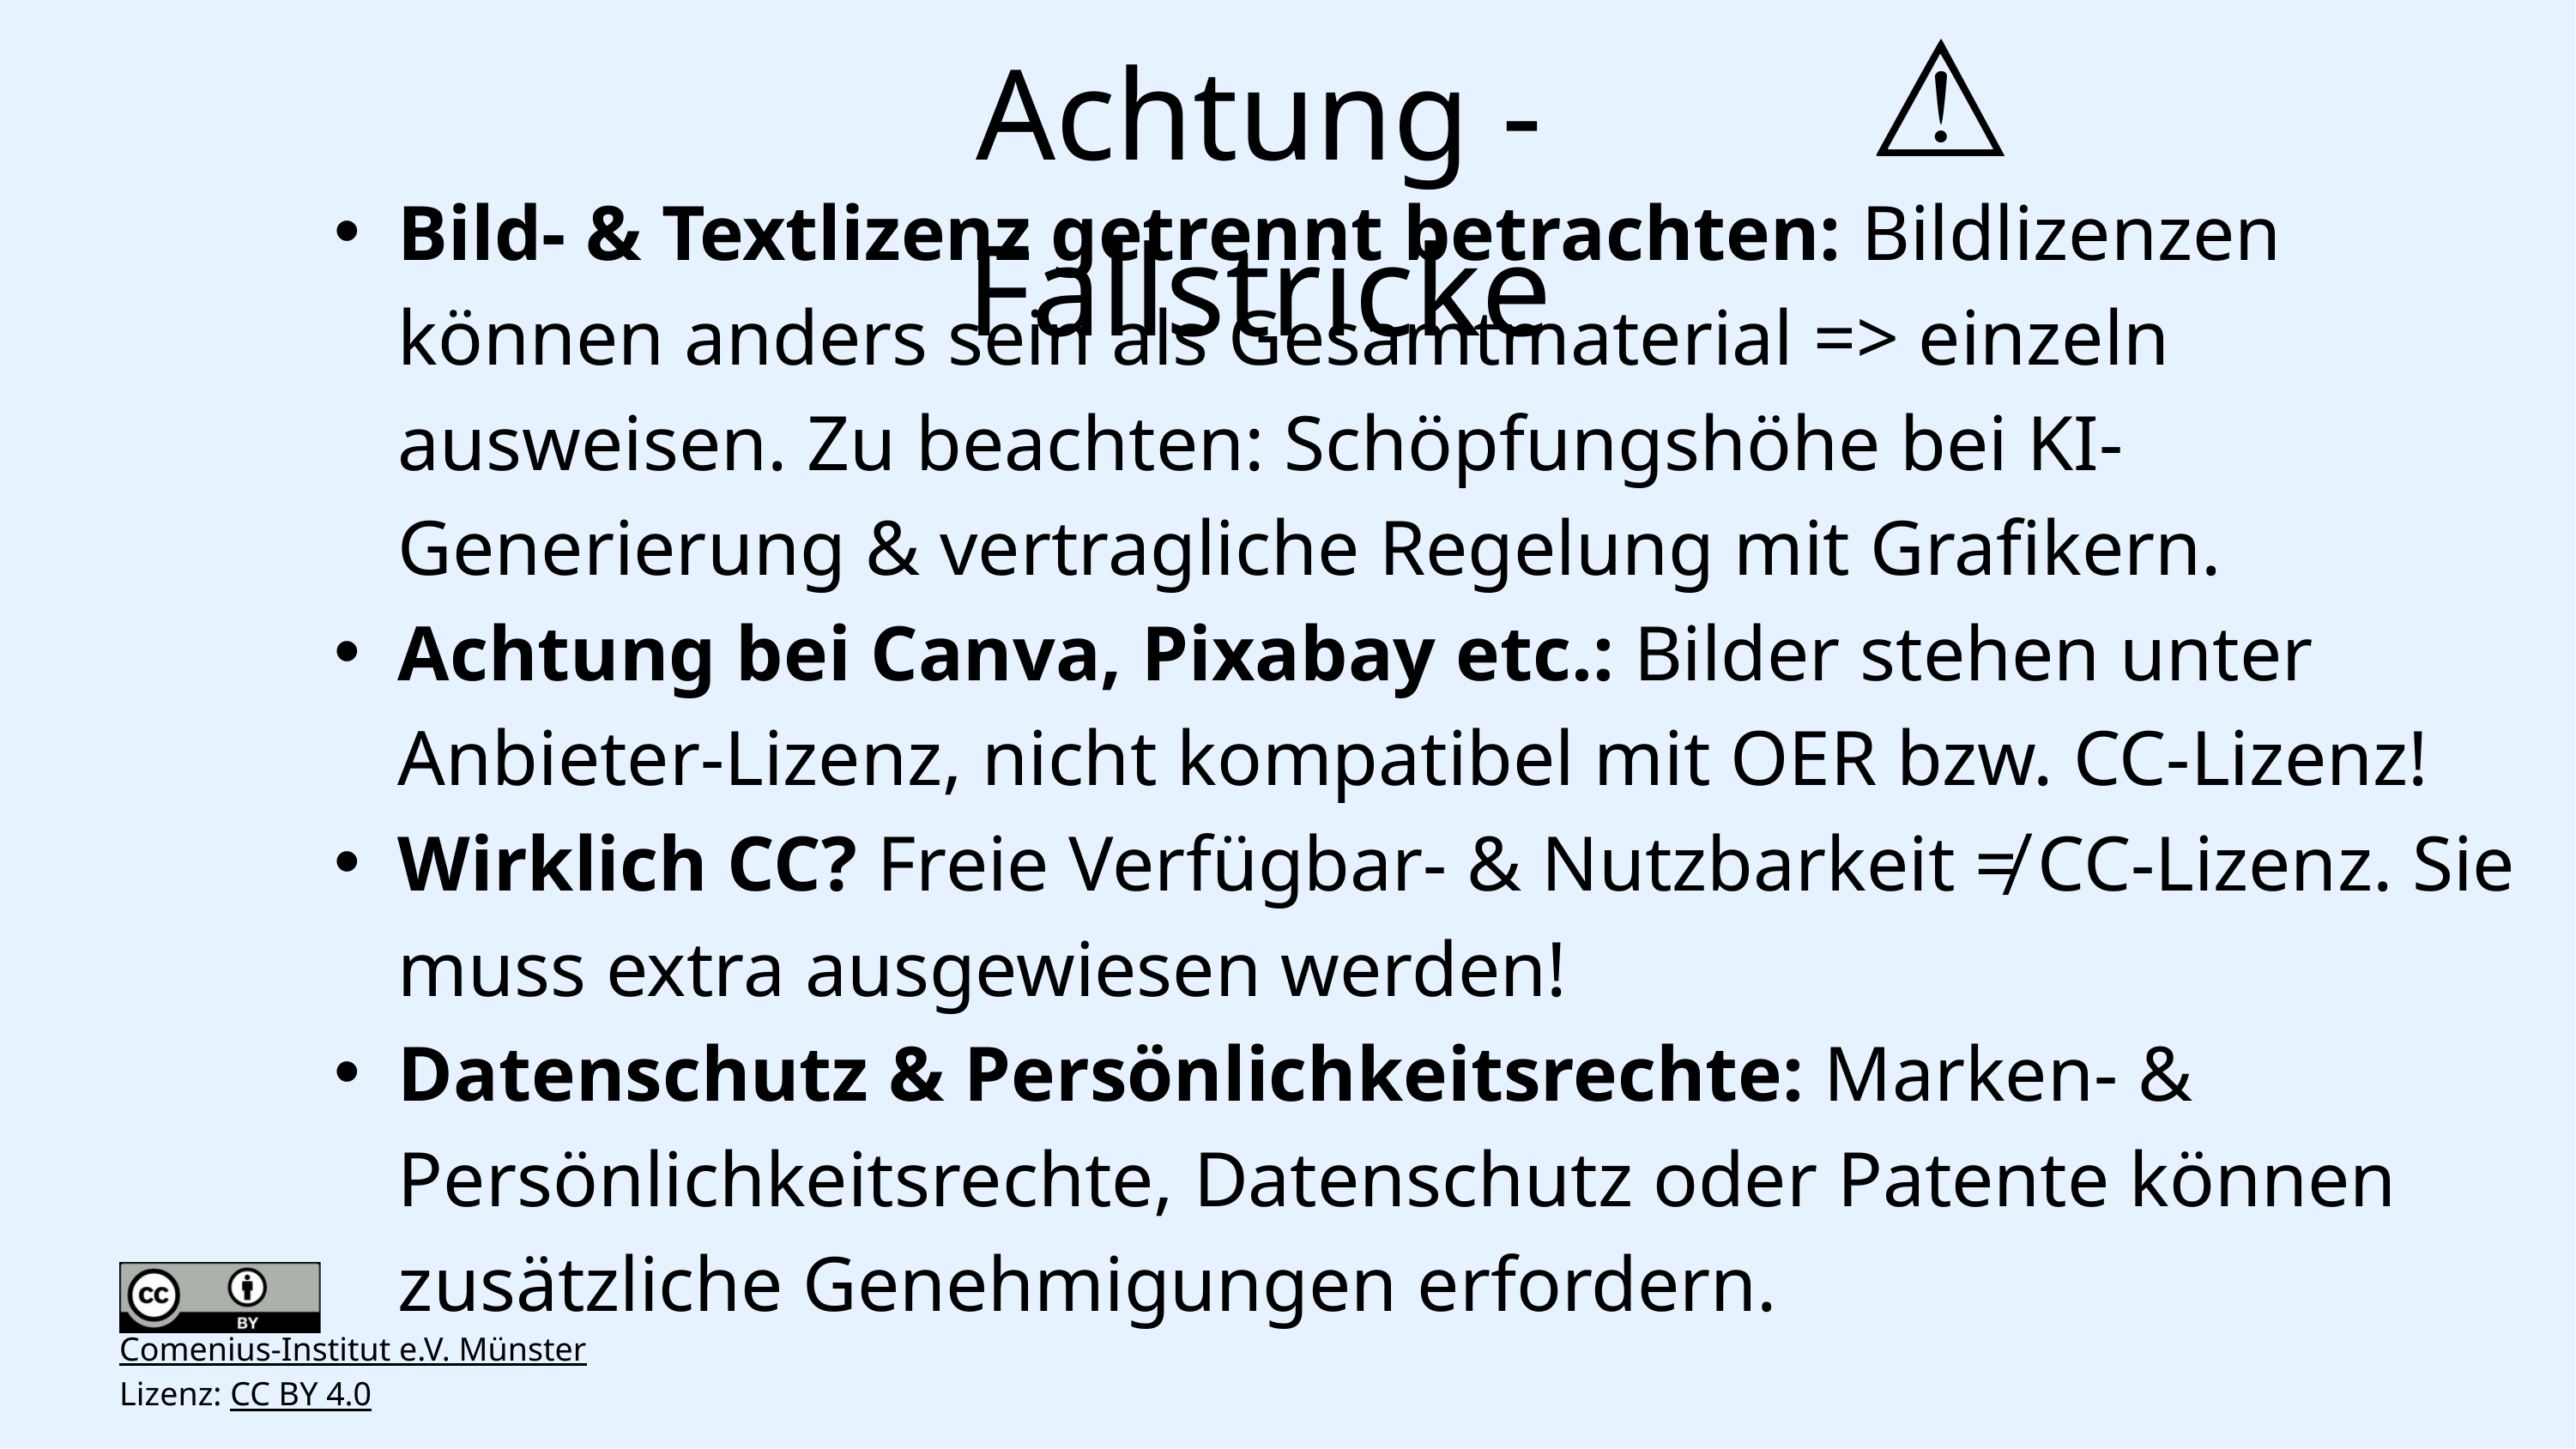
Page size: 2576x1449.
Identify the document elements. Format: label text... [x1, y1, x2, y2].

text_box Achtung - Fallstricke [745, 9, 1775, 170]
text_box Bild- & Textlizenz getrennt betrachten: Bildlizenzen können anders sein als Gesamtmaterial => einzeln ausweisen. Zu beachten: Schöpfungshöhe bei KI-Generierung & vertragliche Regelung mit Grafikern. Achtung bei Canva, Pixabay etc.: Bilder stehen unter Anbieter-Lizenz, nicht kompatibel mit OER bzw. CC-Lizenz! Wirklich CC? Freie Verfügbar- & Nutzbarkeit ≠ CC-Lizenz. Sie muss extra ausgewiesen werden! Datenschutz & Persönlichkeitsrechte: Marken- & Persönlichkeitsrechte, Datenschutz oder Patente können zusätzliche Genehmigungen erfordern. [270, 170, 2525, 1422]
text_box Comenius-Institut e.V. Münster Lizenz: CC BY 4.0 [119, 1327, 1378, 1416]
text_box [119, 1262, 321, 1327]
text_box ⚠️ [1829, 0, 2052, 181]
